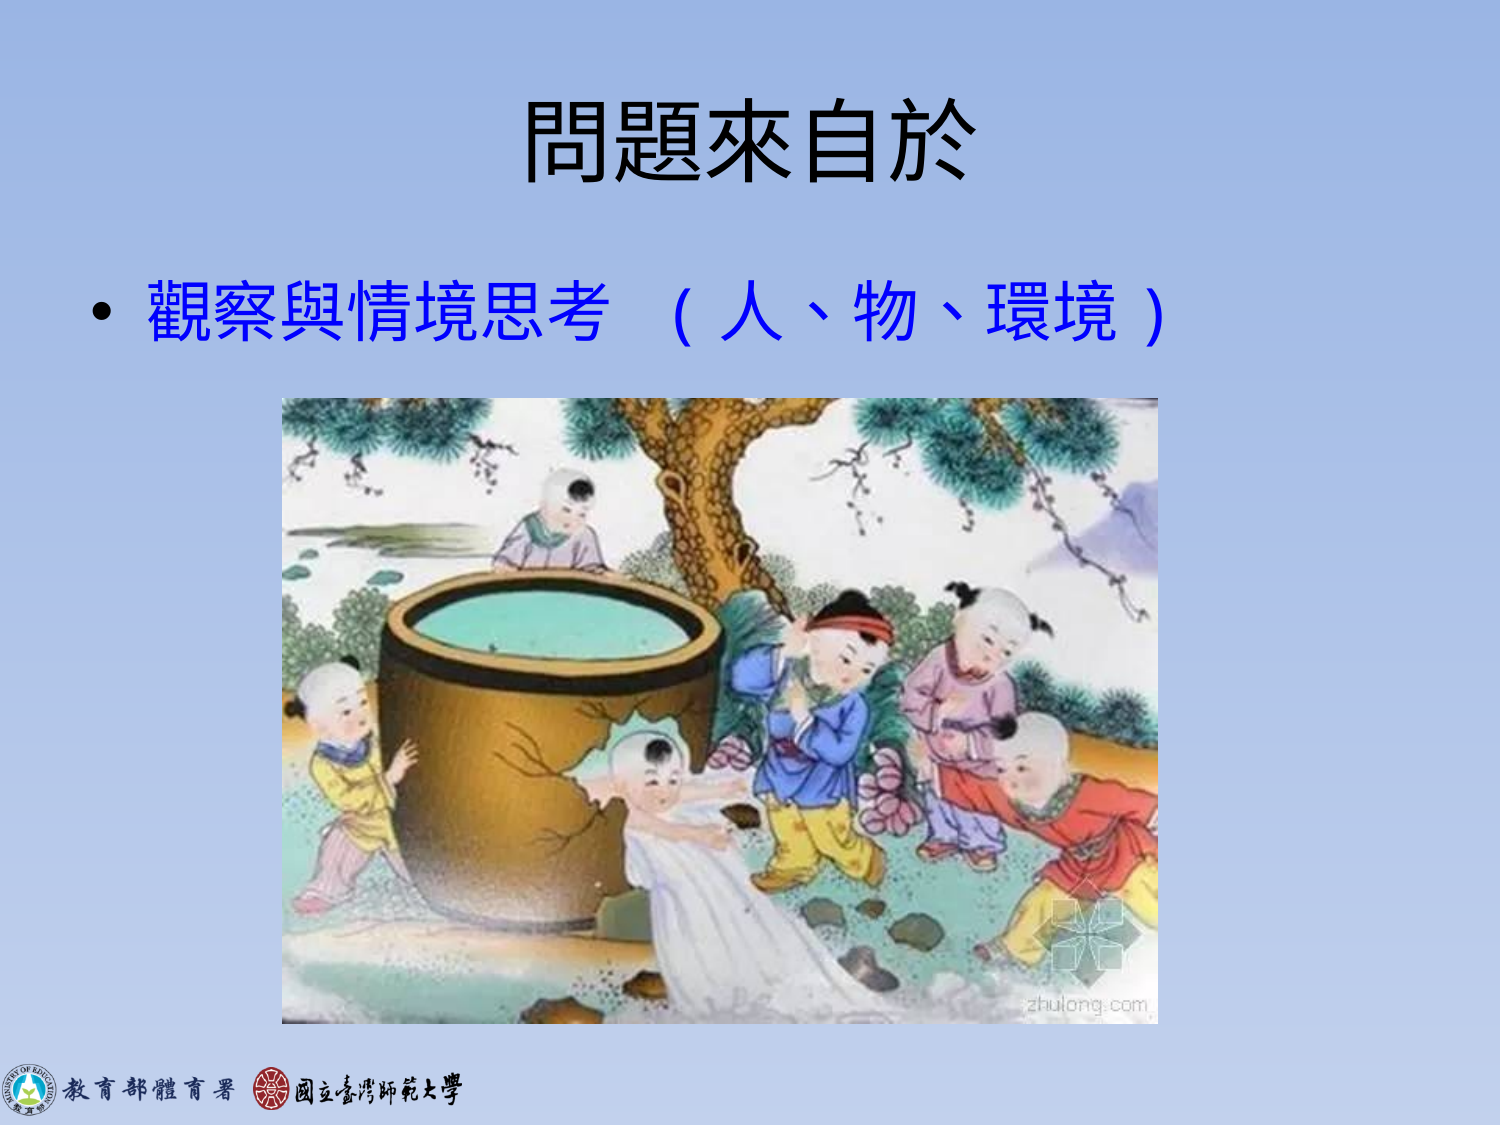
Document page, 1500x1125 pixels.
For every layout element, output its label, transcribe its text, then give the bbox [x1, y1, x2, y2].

title 問題來自於 [75, 45, 1426, 233]
list 觀察與情境思考 (人、物、環境) [75, 262, 1426, 1005]
picture [282, 398, 1158, 1024]
